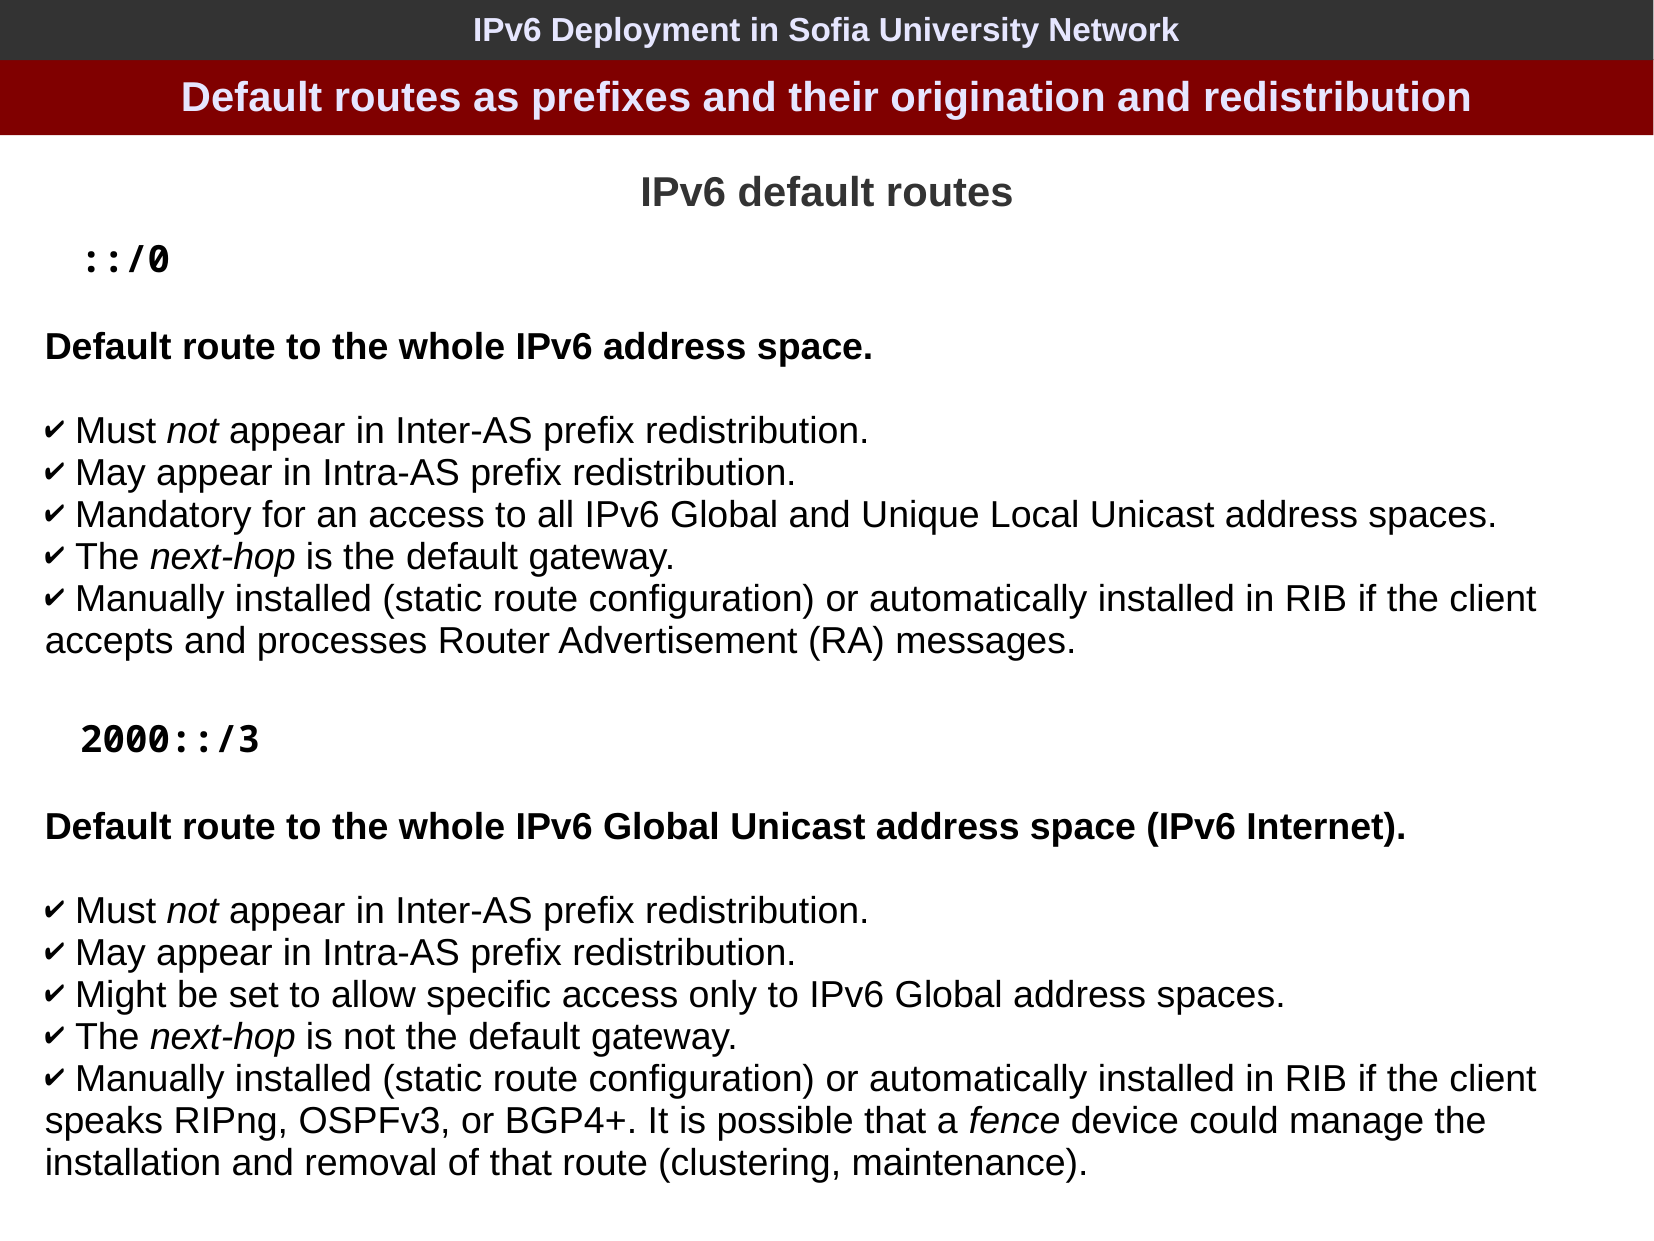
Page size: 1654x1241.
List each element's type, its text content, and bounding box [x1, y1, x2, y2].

text_box ::/0 Default route to the whole IPv6 address space. Must not appear in Inter-AS prefix redistribution. May appear in Intra-AS prefix redistribution. Mandatory for an access to all IPv6 Global and Unique Local Unicast address spaces. The next-hop is the default gateway. Manually installed (static route configuration) or automatically installed in RIB if the client accepts and processes Router Advertisement (RA) messages. 2000::/3 Default route to the whole IPv6 Global Unicast address space (IPv6 Internet). Must not appear in Inter-AS prefix redistribution. May appear in Intra-AS prefix redistribution. Might be set to allow specific access only to IPv6 Global address spaces. The next-hop is not the default gateway. Manually installed (static route configuration) or automatically installed in RIB if the client speaks RIPng, OSPFv3, or BGP4+. It is possible that a fence device could manage the installation and removal of that route (clustering, maintenance). [30, 225, 1621, 1182]
text_box Default routes as prefixes and their origination and redistribution [0, 61, 1654, 136]
text_box IPv6 default routes [30, 153, 1625, 230]
text_box IPv6 Deployment in Sofia University Network [0, 0, 1654, 61]
